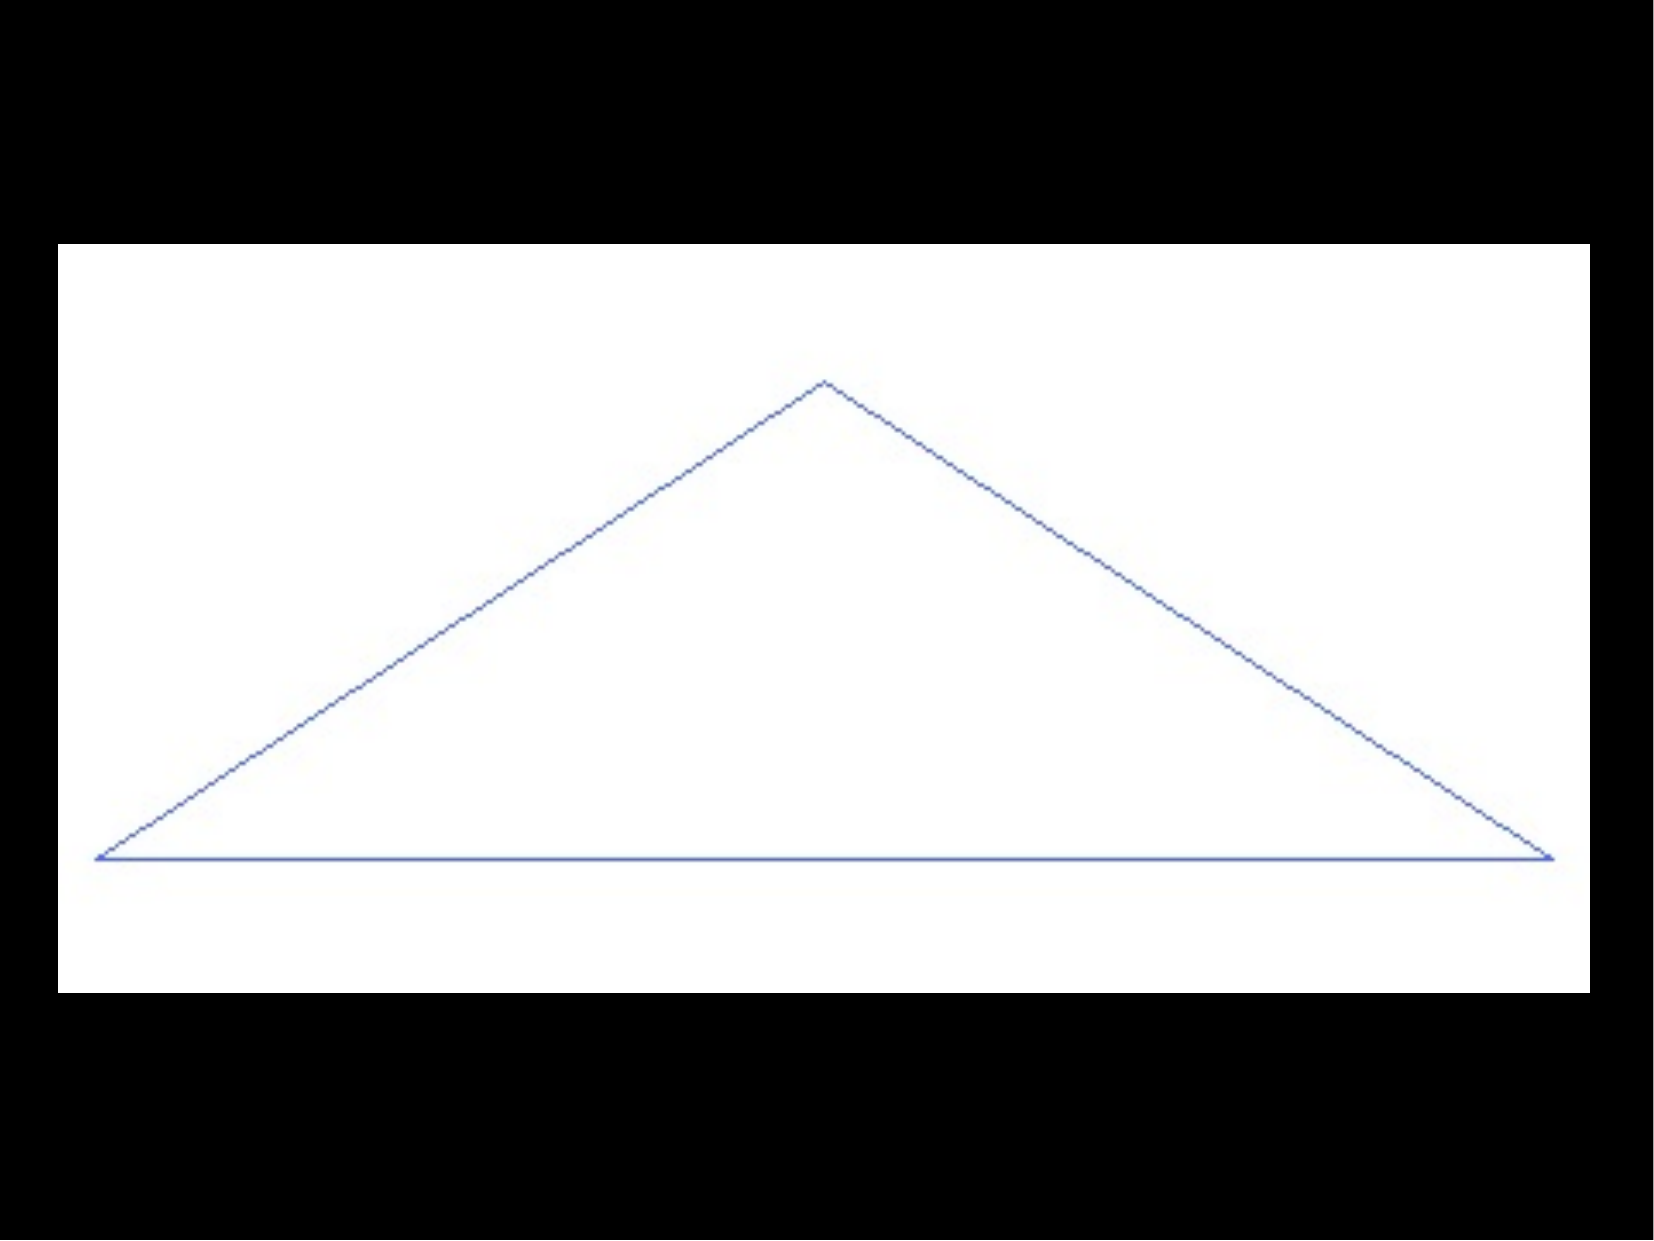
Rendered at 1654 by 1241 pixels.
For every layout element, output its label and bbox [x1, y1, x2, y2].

picture [58, 244, 1590, 993]
